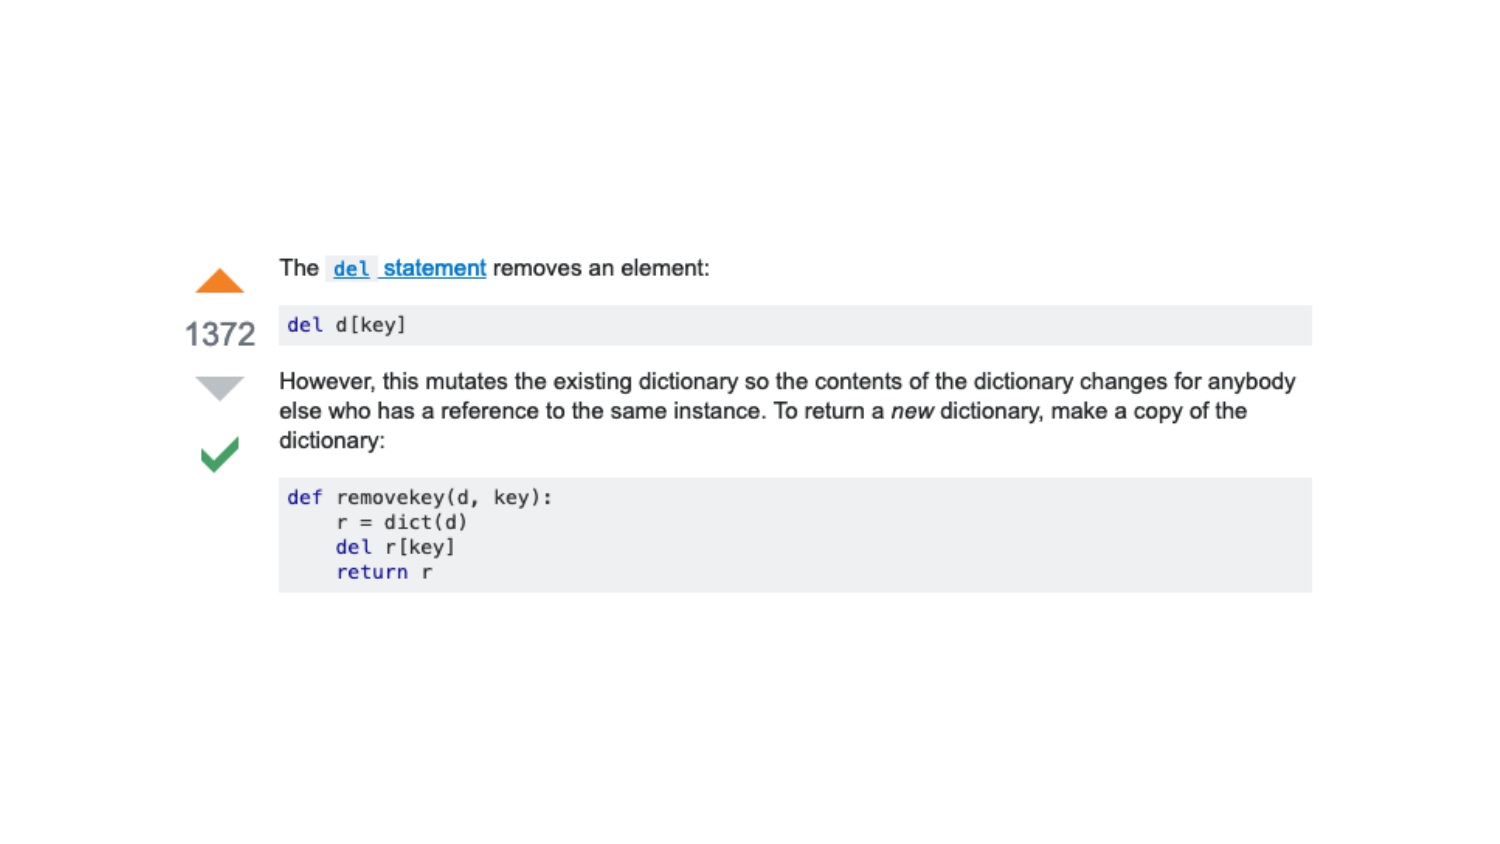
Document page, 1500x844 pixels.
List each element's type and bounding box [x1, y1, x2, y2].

picture [169, 234, 1331, 610]
